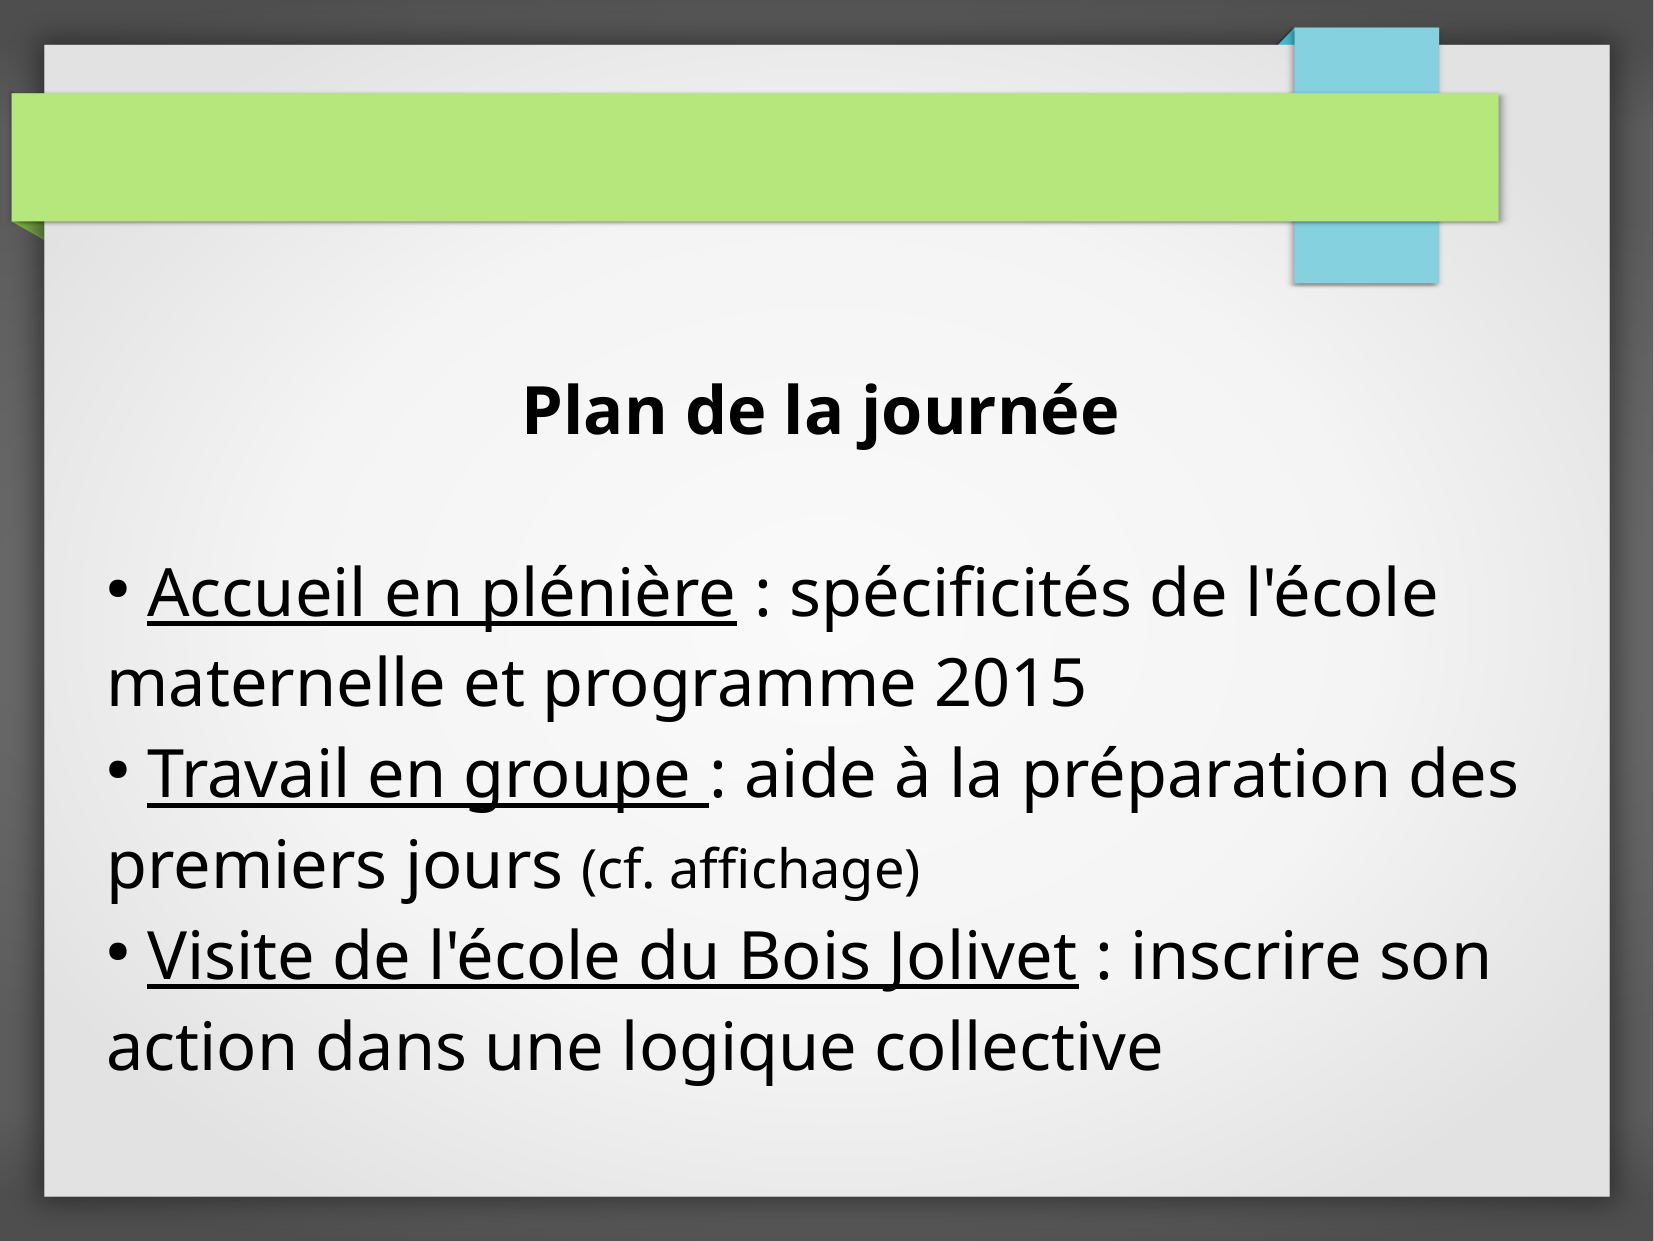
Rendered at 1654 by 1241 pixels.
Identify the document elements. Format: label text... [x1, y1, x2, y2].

picture [0, 0, 1654, 1241]
subtitle Plan de la journée Accueil en plénière : spécificités de l'école maternelle et programme 2015 Travail en groupe : aide à la préparation des premiers jours (cf. affichage) Visite de l'école du Bois Jolivet : inscrire son action dans une logique collective [106, 318, 1536, 1134]
